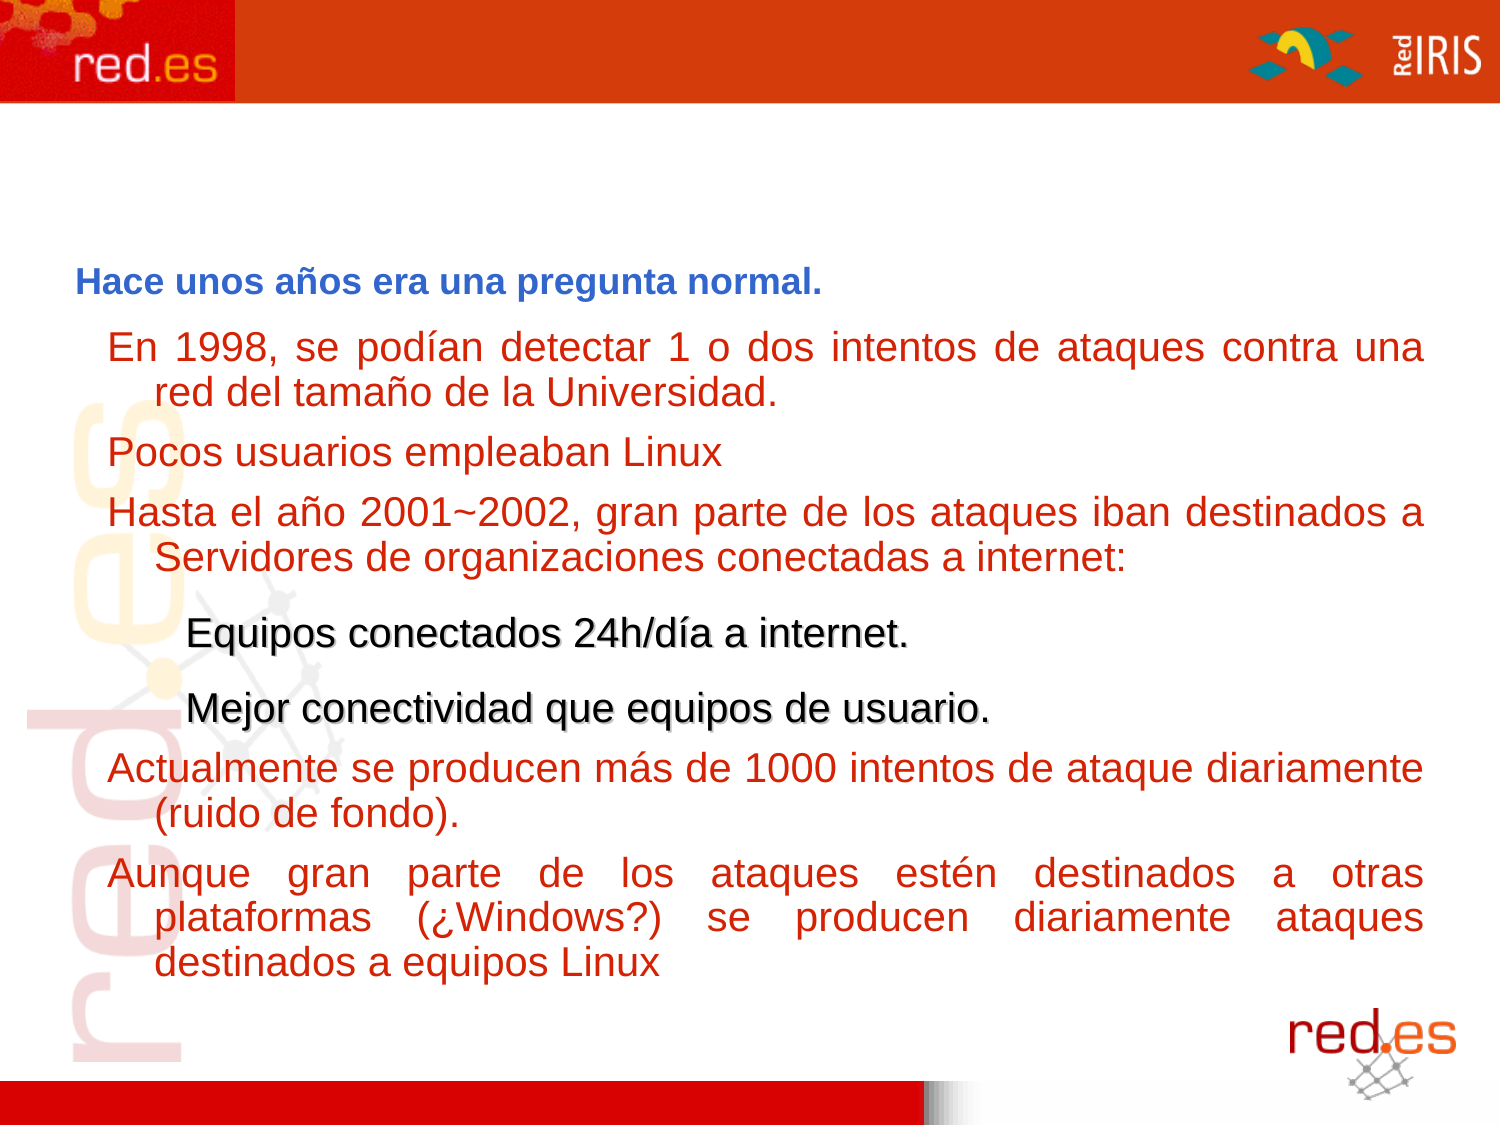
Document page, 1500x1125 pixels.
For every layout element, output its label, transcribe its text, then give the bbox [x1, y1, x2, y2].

picture [1248, 27, 1481, 87]
picture [27, 400, 345, 1062]
list Hace unos años era una pregunta normal. En 1998, se podían detectar 1 o dos intentos de ataques contra una red del tamaño de la Universidad. Pocos usuarios empleaban Linux Hasta el año 2001~2002, gran parte de los ataques iban destinados a Servidores de organizaciones conectadas a internet: Equipos conectados 24h/día a internet. Mejor conectividad que equipos de usuario. Actualmente se producen más de 1000 intentos de ataque diariamente (ruido de fondo). Aunque gran parte de los ataques estén destinados a otras plataformas (¿Windows?) se producen diariamente ataques destinados a equipos Linux [75, 262, 1426, 1006]
picture [0, 1008, 1500, 1125]
picture [0, 0, 235, 101]
